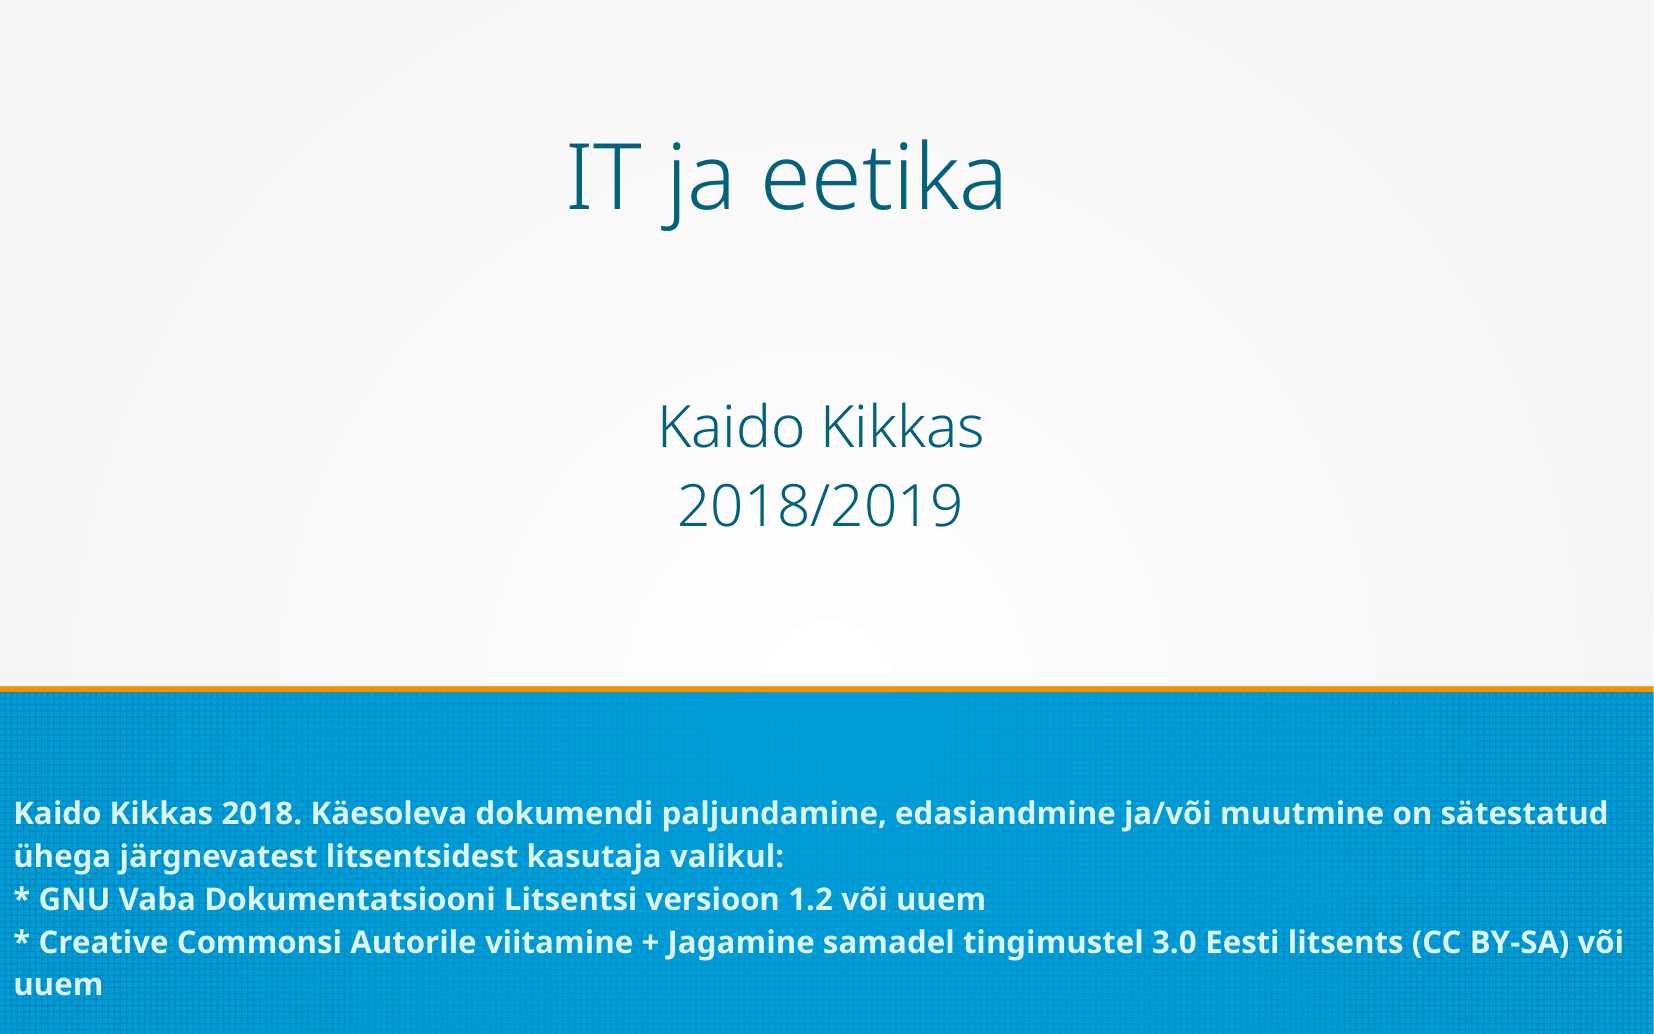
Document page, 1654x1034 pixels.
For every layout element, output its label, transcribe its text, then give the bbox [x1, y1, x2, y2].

title Kaido Kikkas 2018/2019 [259, 345, 1382, 544]
title IT ja eetika [75, 37, 1501, 237]
subtitle Kaido Kikkas 2018. Käesoleva dokumendi paljundamine, edasiandmine ja/või muutmine on sätestatud ühega järgnevatest litsentsidest kasutaja valikul: * GNU Vaba Dokumentatsiooni Litsentsi versioon 1.2 või uuem * Creative Commonsi Autorile viitamine + Jagamine samadel tingimustel 3.0 Eesti litsents (CC BY-SA) või uuem [13, 791, 1630, 1004]
picture [0, 0, 1654, 692]
